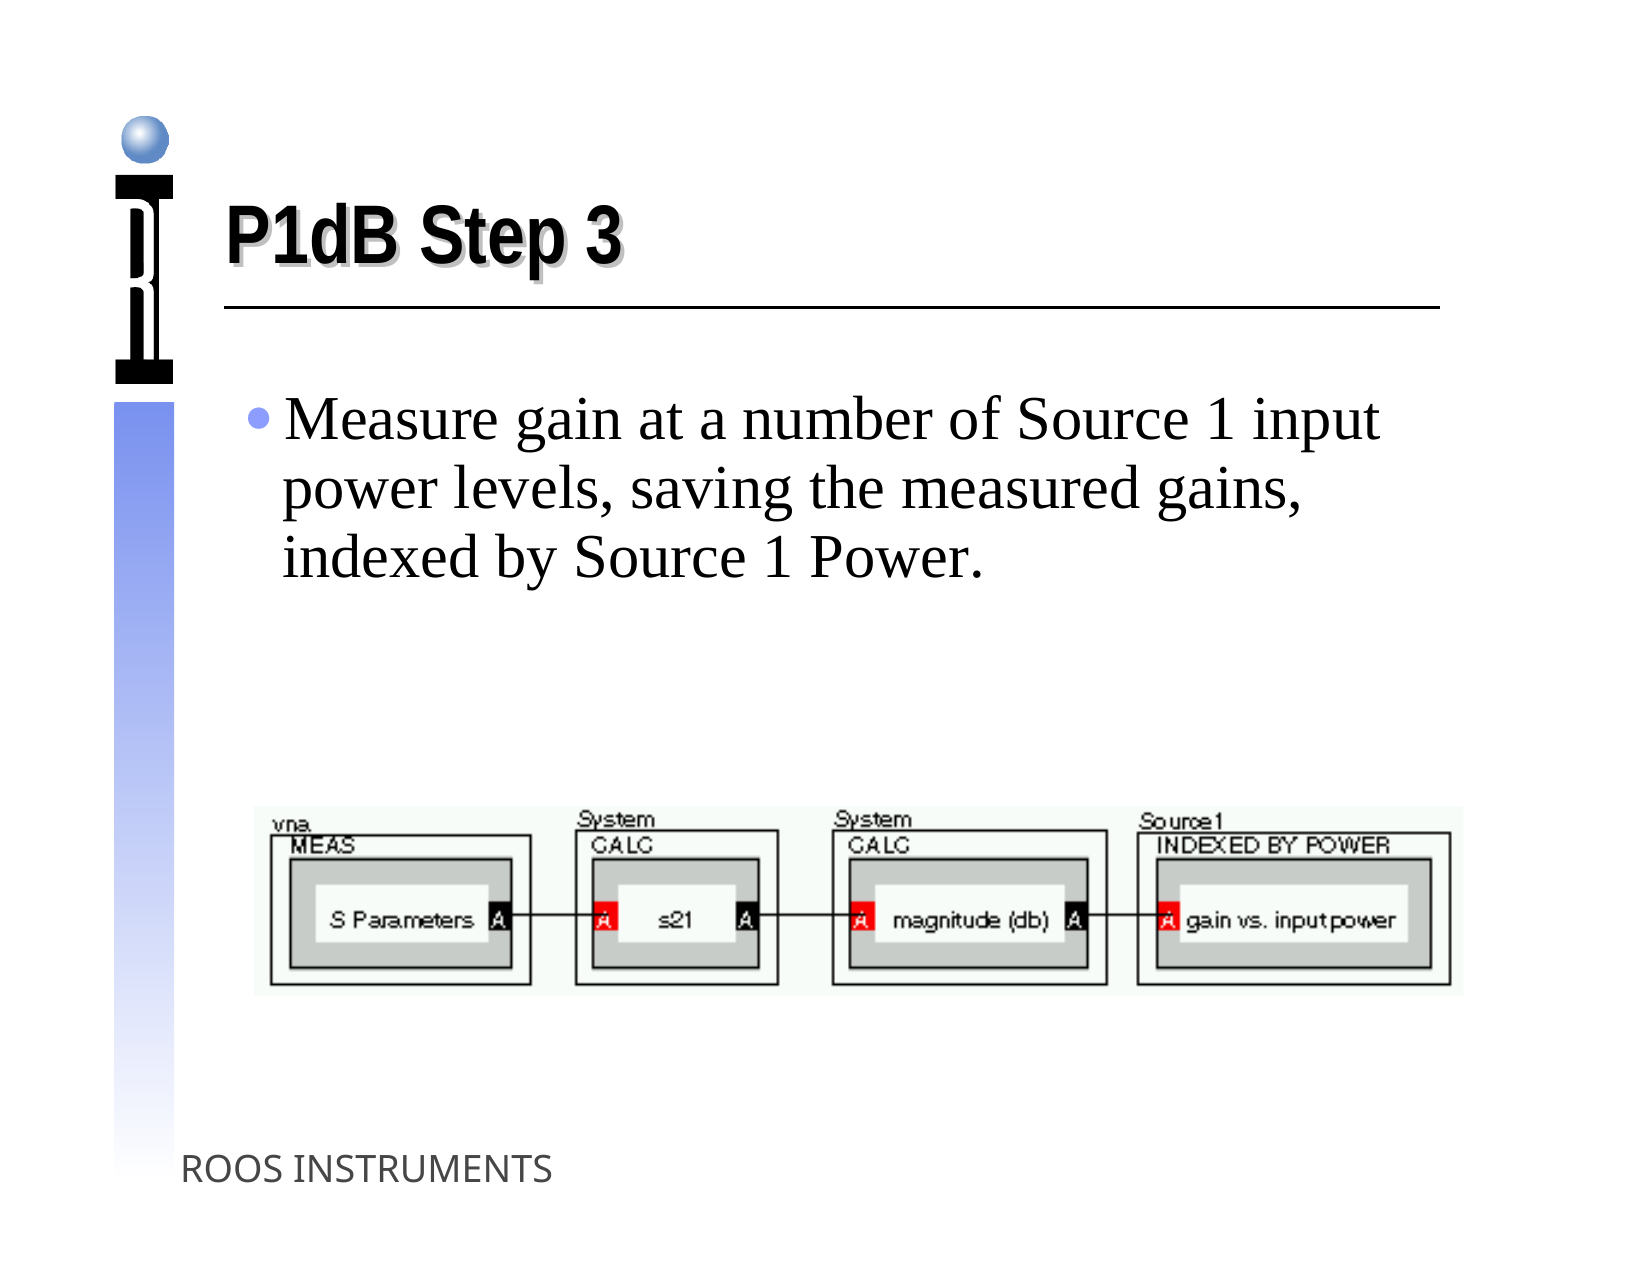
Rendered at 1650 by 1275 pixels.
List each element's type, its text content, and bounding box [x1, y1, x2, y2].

text_box Measure gain at a number of Source 1 input power levels, saving the measured gains, indexed by Source 1 Power. [232, 383, 1456, 594]
text_box P1dB Step 3 [225, 99, 1447, 284]
picture [254, 806, 1464, 996]
